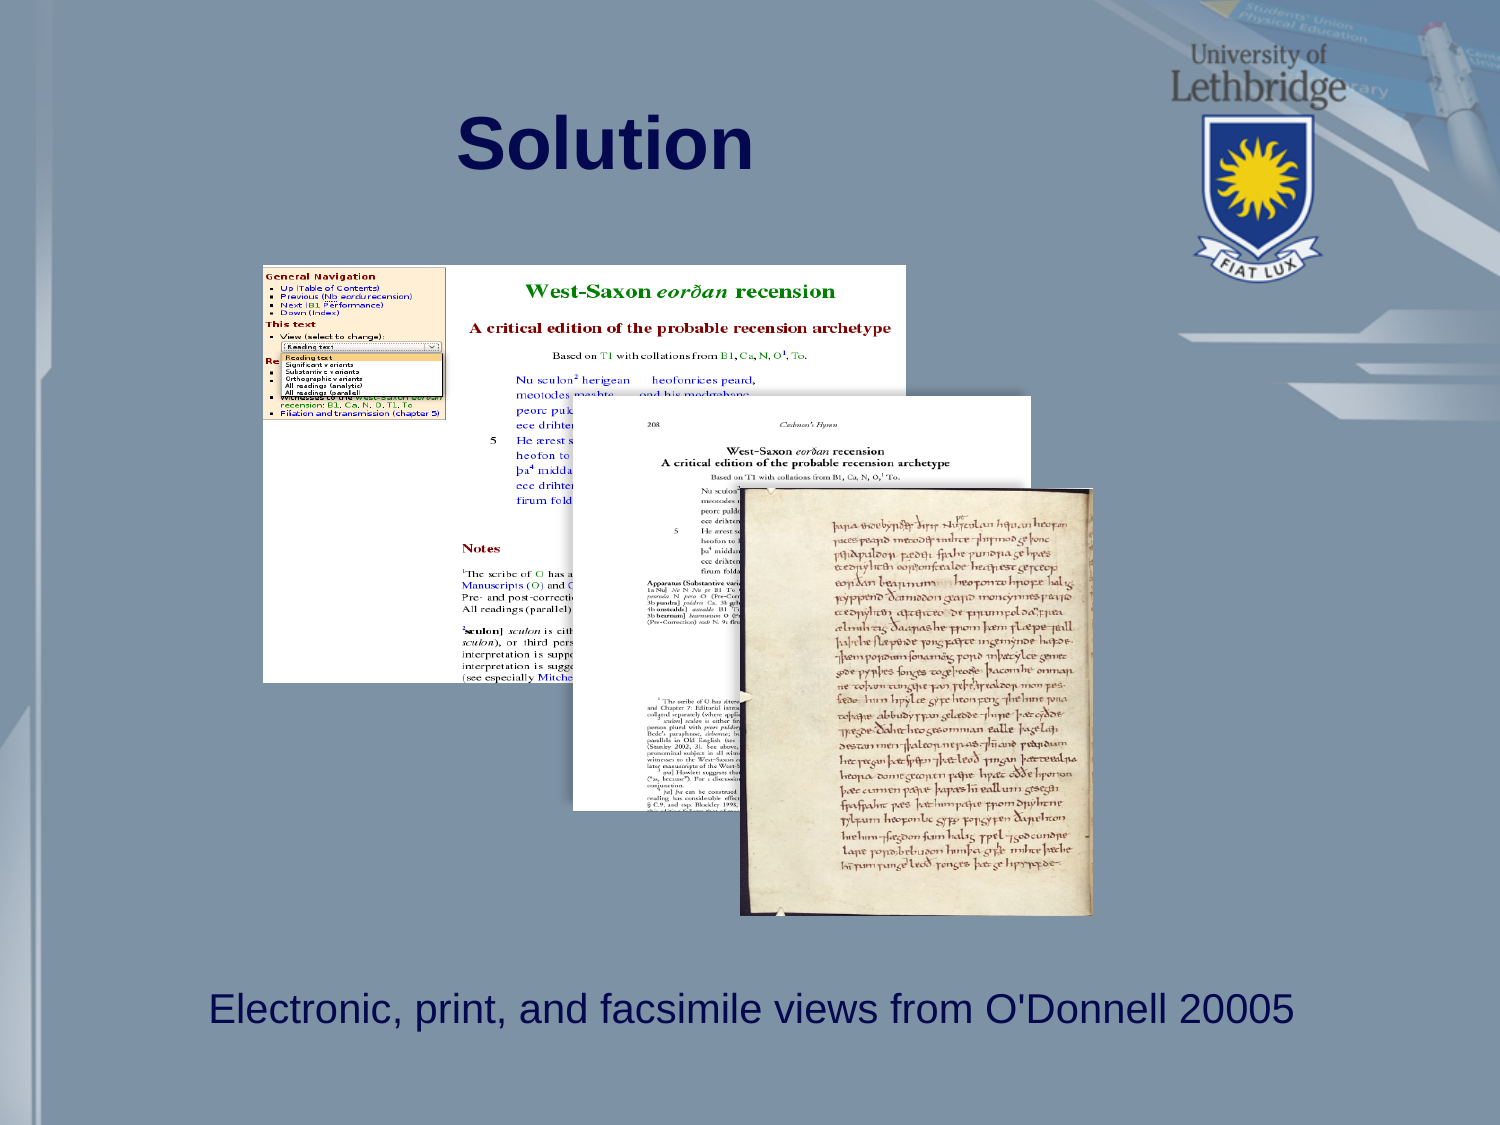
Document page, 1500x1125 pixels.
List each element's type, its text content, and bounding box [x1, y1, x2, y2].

picture [0, 0, 1500, 1125]
title Solution [75, 46, 1138, 242]
list Electronic, print, and facsimile views from O'Donnell 20005 [116, 986, 1388, 1058]
